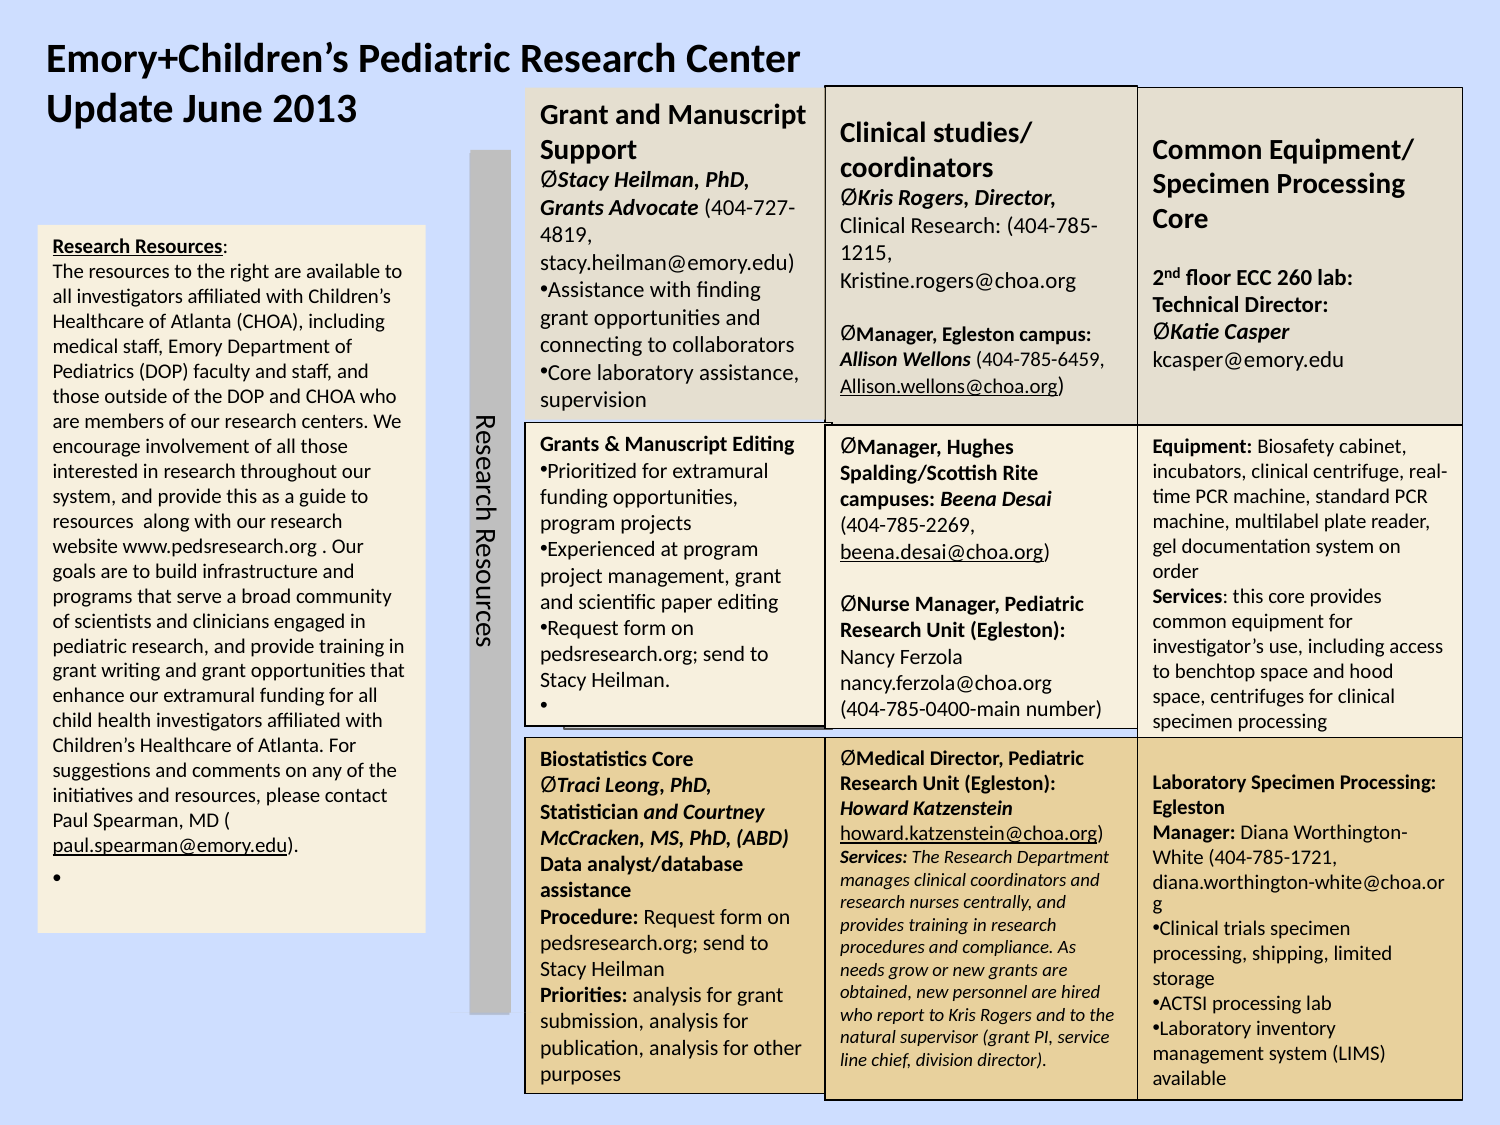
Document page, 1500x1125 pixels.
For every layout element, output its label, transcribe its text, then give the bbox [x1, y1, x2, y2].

text_box Grant and Manuscript Support Stacy Heilman, PhD, Grants Advocate (404-727-4819, stacy.heilman@emory.edu) Assistance with finding grant opportunities and connecting to collaborators Core laboratory assistance, supervision [525, 88, 825, 420]
text_box Research Resources: The resources to the right are available to all investigators affiliated with Children’s Healthcare of Atlanta (CHOA), including medical staff, Emory Department of Pediatrics (DOP) faculty and staff, and those outside of the DOP and CHOA who are members of our research centers. We encourage involvement of all those interested in research throughout our system, and provide this as a guide to resources along with our research website www.pedsresearch.org . Our goals are to build infrastructure and programs that serve a broad community of scientists and clinicians engaged in pediatric research, and provide training in grant writing and grant opportunities that enhance our extramural funding for all child health investigators affiliated with Children’s Healthcare of Atlanta. For suggestions and comments on any of the initiatives and resources, please contact Paul Spearman, MD (paul.spearman@emory.edu). [37, 224, 426, 933]
text_box Manager, Hughes Spalding/Scottish Rite campuses: Beena Desai (404-785-2269, beena.desai@choa.org) Nurse Manager, Pediatric Research Unit (Egleston): Nancy Ferzola nancy.ferzola@choa.org (404-785-0400-main number) [825, 425, 1137, 729]
text_box Research Resources [462, 399, 514, 690]
text_box [449, 690, 532, 1013]
text_box Biostatistics Core Traci Leong, PhD, Statistician and Courtney McCracken, MS, PhD, (ABD) Data analyst/database assistance Procedure: Request form on pedsresearch.org; send to Stacy Heilman Priorities: analysis for grant submission, analysis for publication, analysis for other purposes [525, 737, 825, 1093]
text_box Laboratory Specimen Processing: Egleston Manager: Diana Worthington-White (404-785-1721, diana.worthington-white@choa.org Clinical trials specimen processing, shipping, limited storage ACTSI processing lab Laboratory inventory management system (LIMS) available [1137, 737, 1463, 1100]
text_box Grants & Manuscript Editing Prioritized for extramural funding opportunities, program projects Experienced at program project management, grant and scientific paper editing Request form on pedsresearch.org; send to Stacy Heilman. [525, 423, 832, 726]
text_box Emory+Children’s Pediatric Research Center Update June 2013 [31, 22, 863, 139]
text_box Medical Director, Pediatric Research Unit (Egleston): Howard Katzenstein howard.katzenstein@choa.org) Services: The Research Department manages clinical coordinators and research nurses centrally, and provides training in research procedures and compliance. As needs grow or new grants are obtained, new personnel are hired who report to Kris Rogers and to the natural supervisor (grant PI, service line chief, division director). [825, 737, 1137, 1100]
text_box Common Equipment/ Specimen Processing Core 2nd floor ECC 260 lab: Technical Director: Katie Casper kcasper@emory.edu [1137, 87, 1463, 425]
text_box [470, 149, 511, 399]
text_box Equipment: Biosafety cabinet, incubators, clinical centrifuge, real-time PCR machine, standard PCR machine, multilabel plate reader, gel documentation system on order Services: this core provides common equipment for investigator’s use, including access to benchtop space and hood space, centrifuges for clinical specimen processing [1137, 425, 1463, 737]
text_box Clinical studies/ coordinators Kris Rogers, Director, Clinical Research: (404-785-1215, Kristine.rogers@choa.org Manager, Egleston campus: Allison Wellons (404-785-6459, Allison.wellons@choa.org) [825, 86, 1138, 425]
